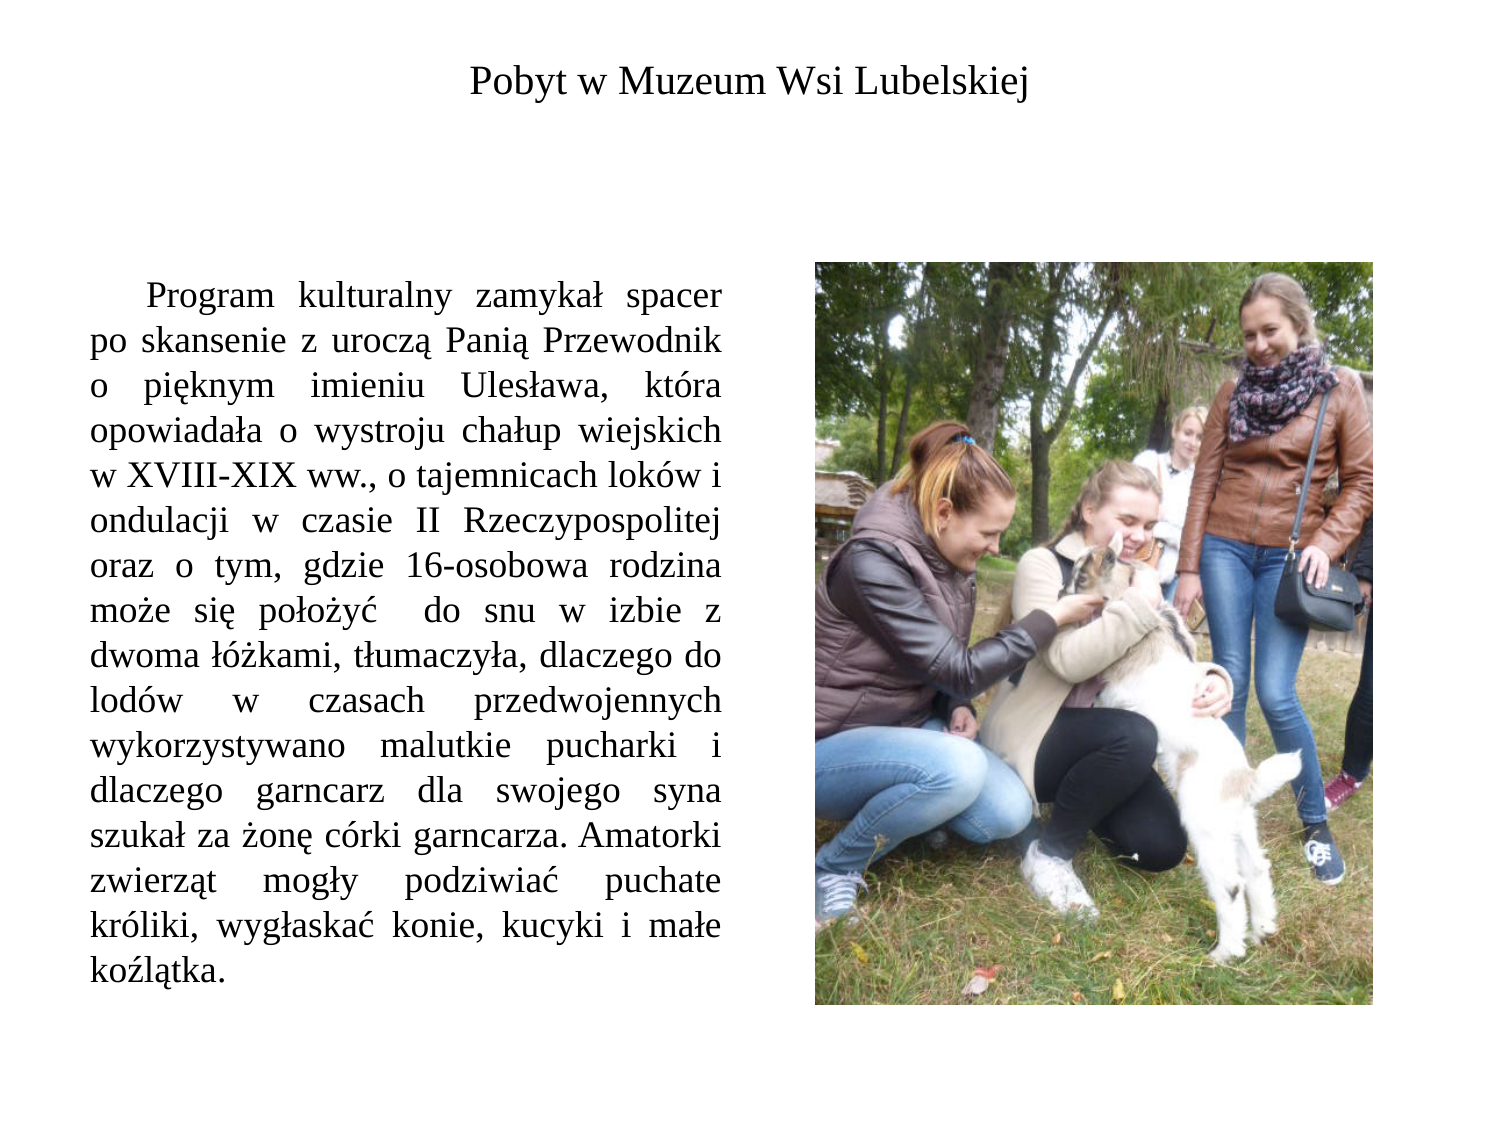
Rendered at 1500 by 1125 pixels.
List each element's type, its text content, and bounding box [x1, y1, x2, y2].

list Program kulturalny zamykał spacer po skansenie z uroczą Panią Przewodnik o pięknym imieniu Ulesława, która opowiadała o wystroju chałup wiejskich w XVIII-XIX ww., o tajemnicach loków i ondulacji w czasie II Rzeczypospolitej oraz o tym, gdzie 16-osobowa rodzina może się położyć do snu w izbie z dwoma łóżkami, tłumaczyła, dlaczego do lodów w czasach przedwojennych wykorzystywano malutkie pucharki i dlaczego garncarz dla swojego syna szukał za żonę córki garncarza. Amatorki zwierząt mogły podziwiać puchate króliki, wygłaskać konie, kucyki i małe koźlątka. [75, 262, 738, 1005]
title Pobyt w Muzeum Wsi Lubelskiej [75, 45, 1425, 233]
picture [815, 262, 1373, 1005]
